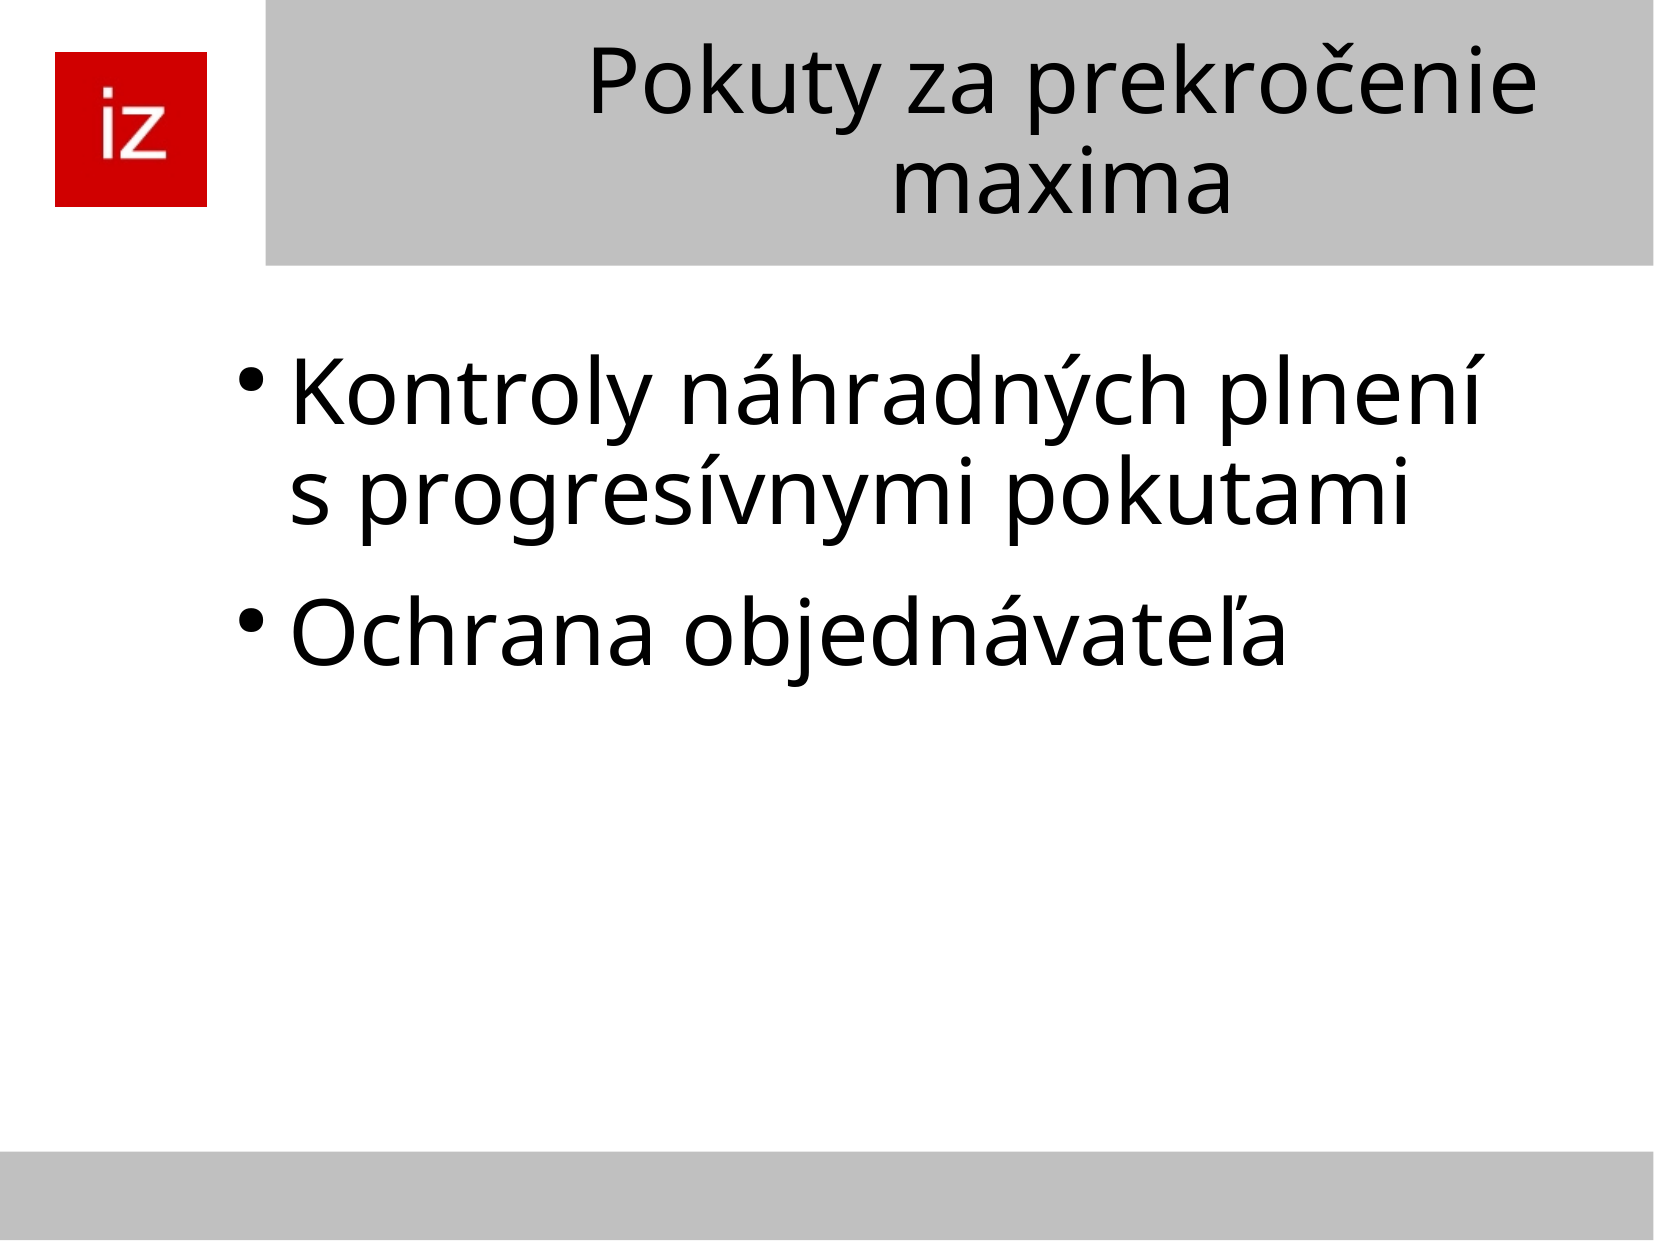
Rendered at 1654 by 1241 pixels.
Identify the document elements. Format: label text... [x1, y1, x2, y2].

list Kontroly náhradných plnení s progresívnymi pokutami Ochrana objednávateľa [121, 344, 1533, 1126]
picture [55, 52, 207, 207]
title Pokuty za prekročenie maxima [561, 29, 1565, 237]
